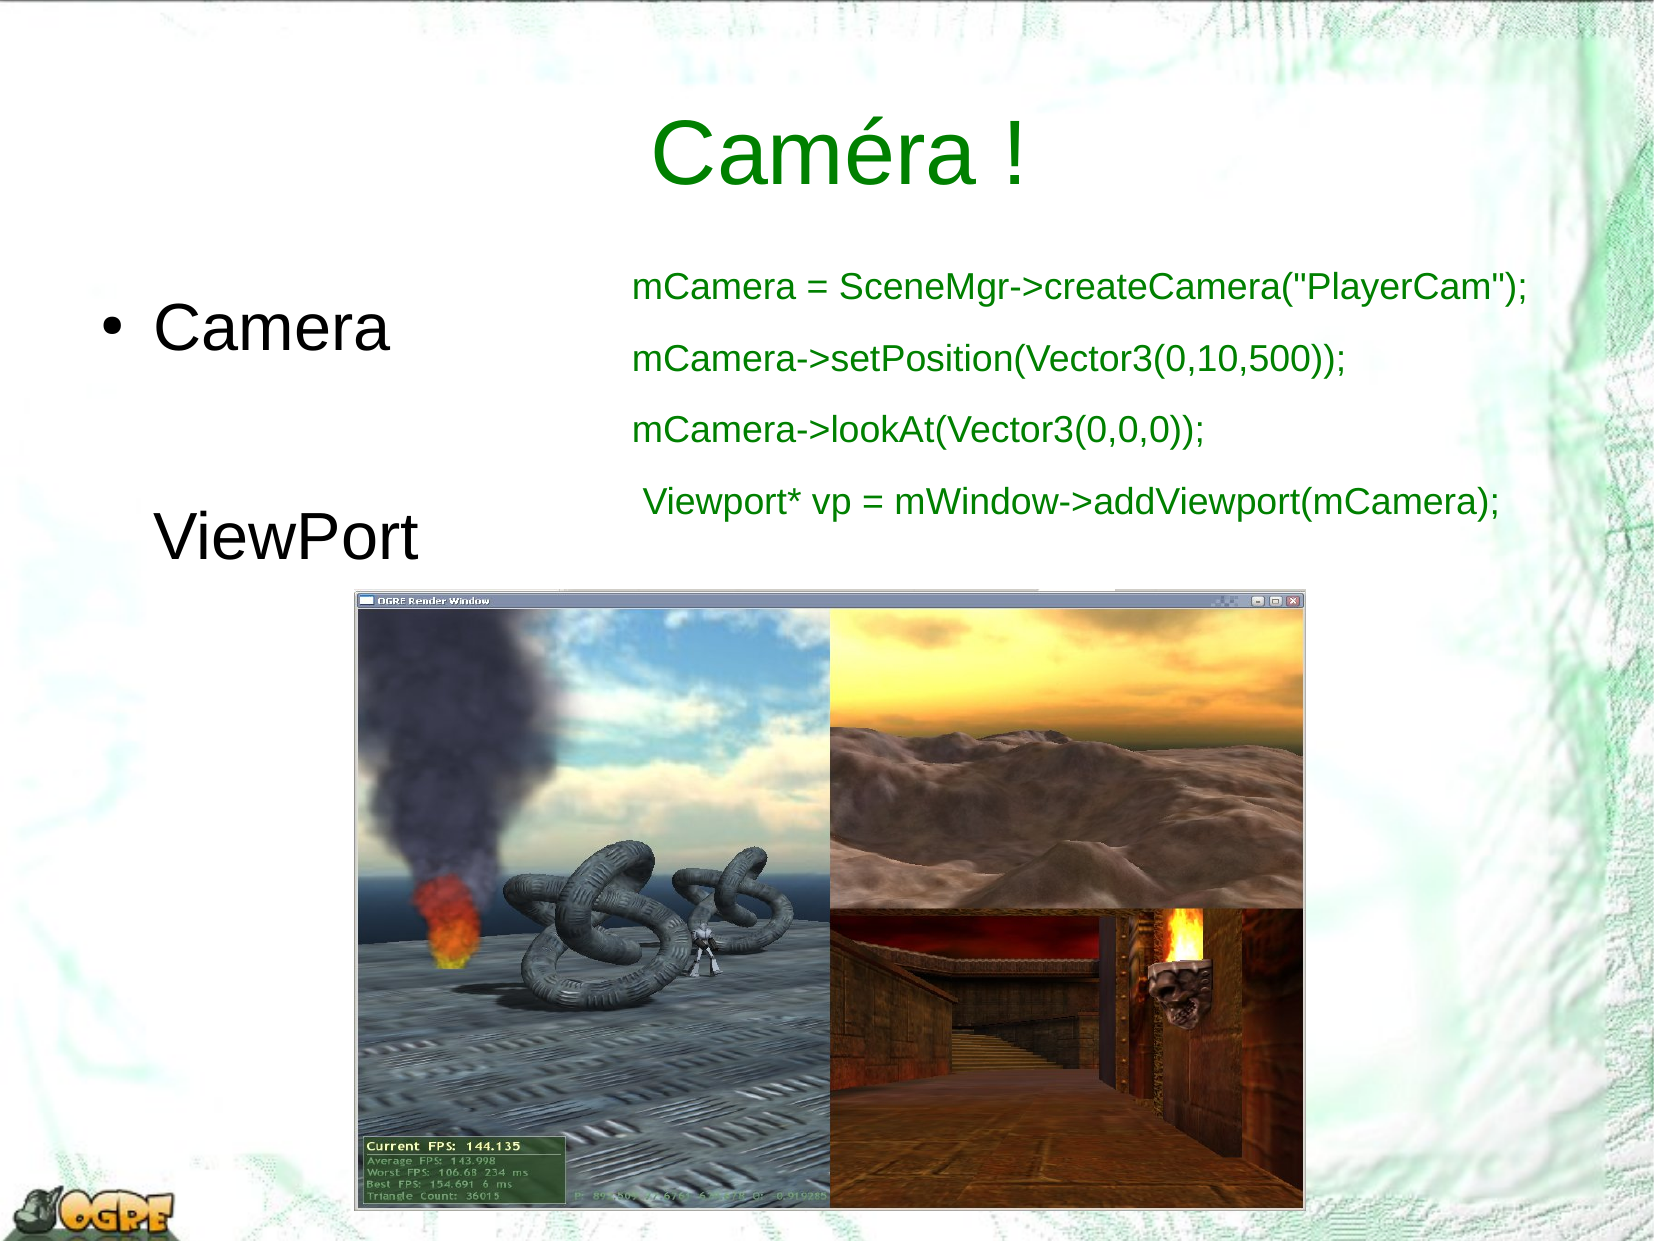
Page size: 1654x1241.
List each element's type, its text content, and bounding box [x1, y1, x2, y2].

list Camera ViewPort [82, 290, 561, 1094]
title Caméra ! [82, 56, 1571, 250]
list mCamera = SceneMgr->createCamera("PlayerCam"); mCamera->setPosition(Vector3(0,10,500)); mCamera->lookAt(Vector3(0,0,0)); Viewport* vp = mWindow->addViewport(mCamera); [561, 265, 1572, 1094]
picture [0, 0, 1654, 1241]
